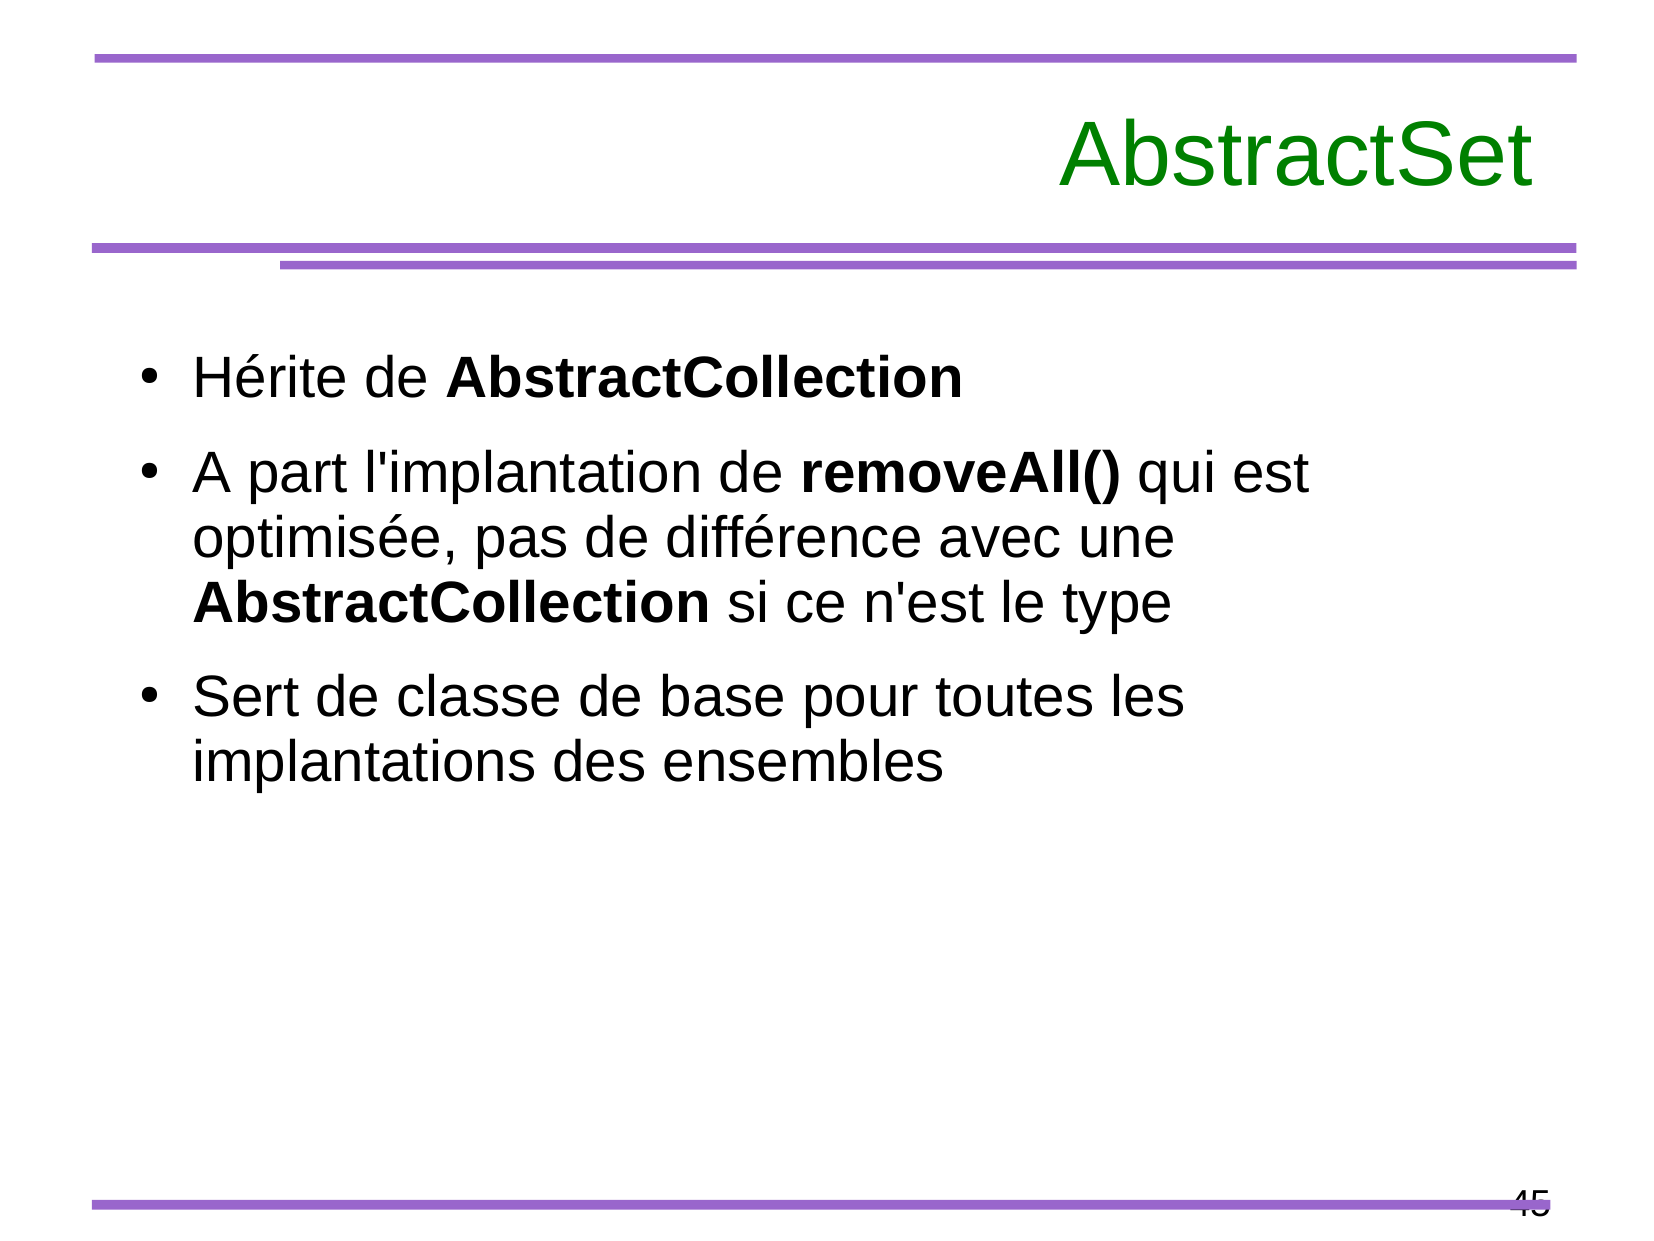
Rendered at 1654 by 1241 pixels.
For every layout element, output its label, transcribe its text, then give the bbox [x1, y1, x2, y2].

list Hérite de AbstractCollection A part l'implantation de removeAll() qui est optimisée, pas de différence avec une AbstractCollection si ce n'est le type Sert de classe de base pour toutes les implantations des ensembles [121, 344, 1534, 1127]
title AbstractSet [121, 49, 1534, 257]
